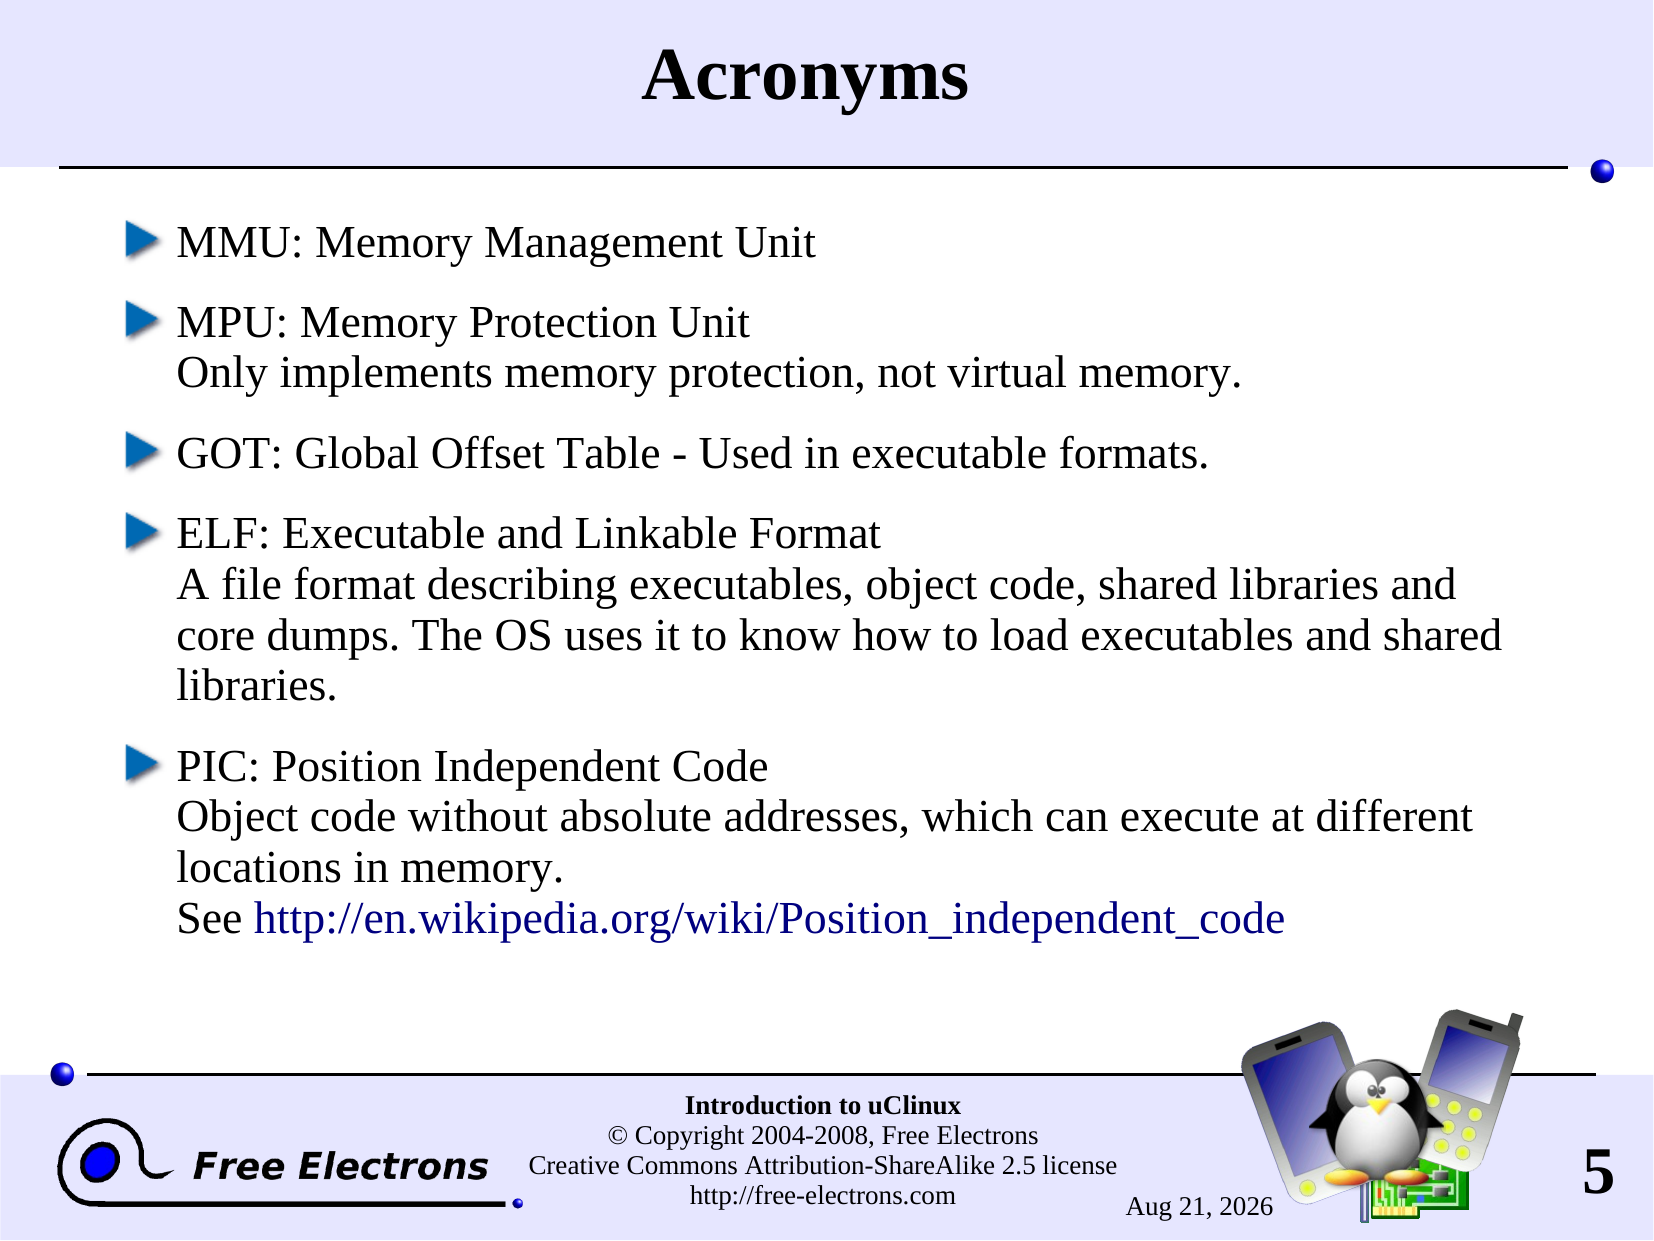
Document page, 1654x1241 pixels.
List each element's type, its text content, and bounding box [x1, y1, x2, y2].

picture [1231, 1007, 1538, 1241]
title Acronyms [60, 25, 1551, 124]
picture [50, 1107, 527, 1216]
list MMU: Memory Management Unit MPU: Memory Protection Unit Only implements memory protection, not virtual memory. GOT: Global Offset Table - Used in executable formats. ELF: Executable and Linkable Format A file format describing executables, object code, shared libraries and core dumps. The OS uses it to know how to load executables and shared libraries. PIC: Position Independent Code Object code without absolute addresses, which can execute at different locations in memory. See http://en.wikipedia.org/wiki/Position_independent_code [105, 216, 1518, 1066]
